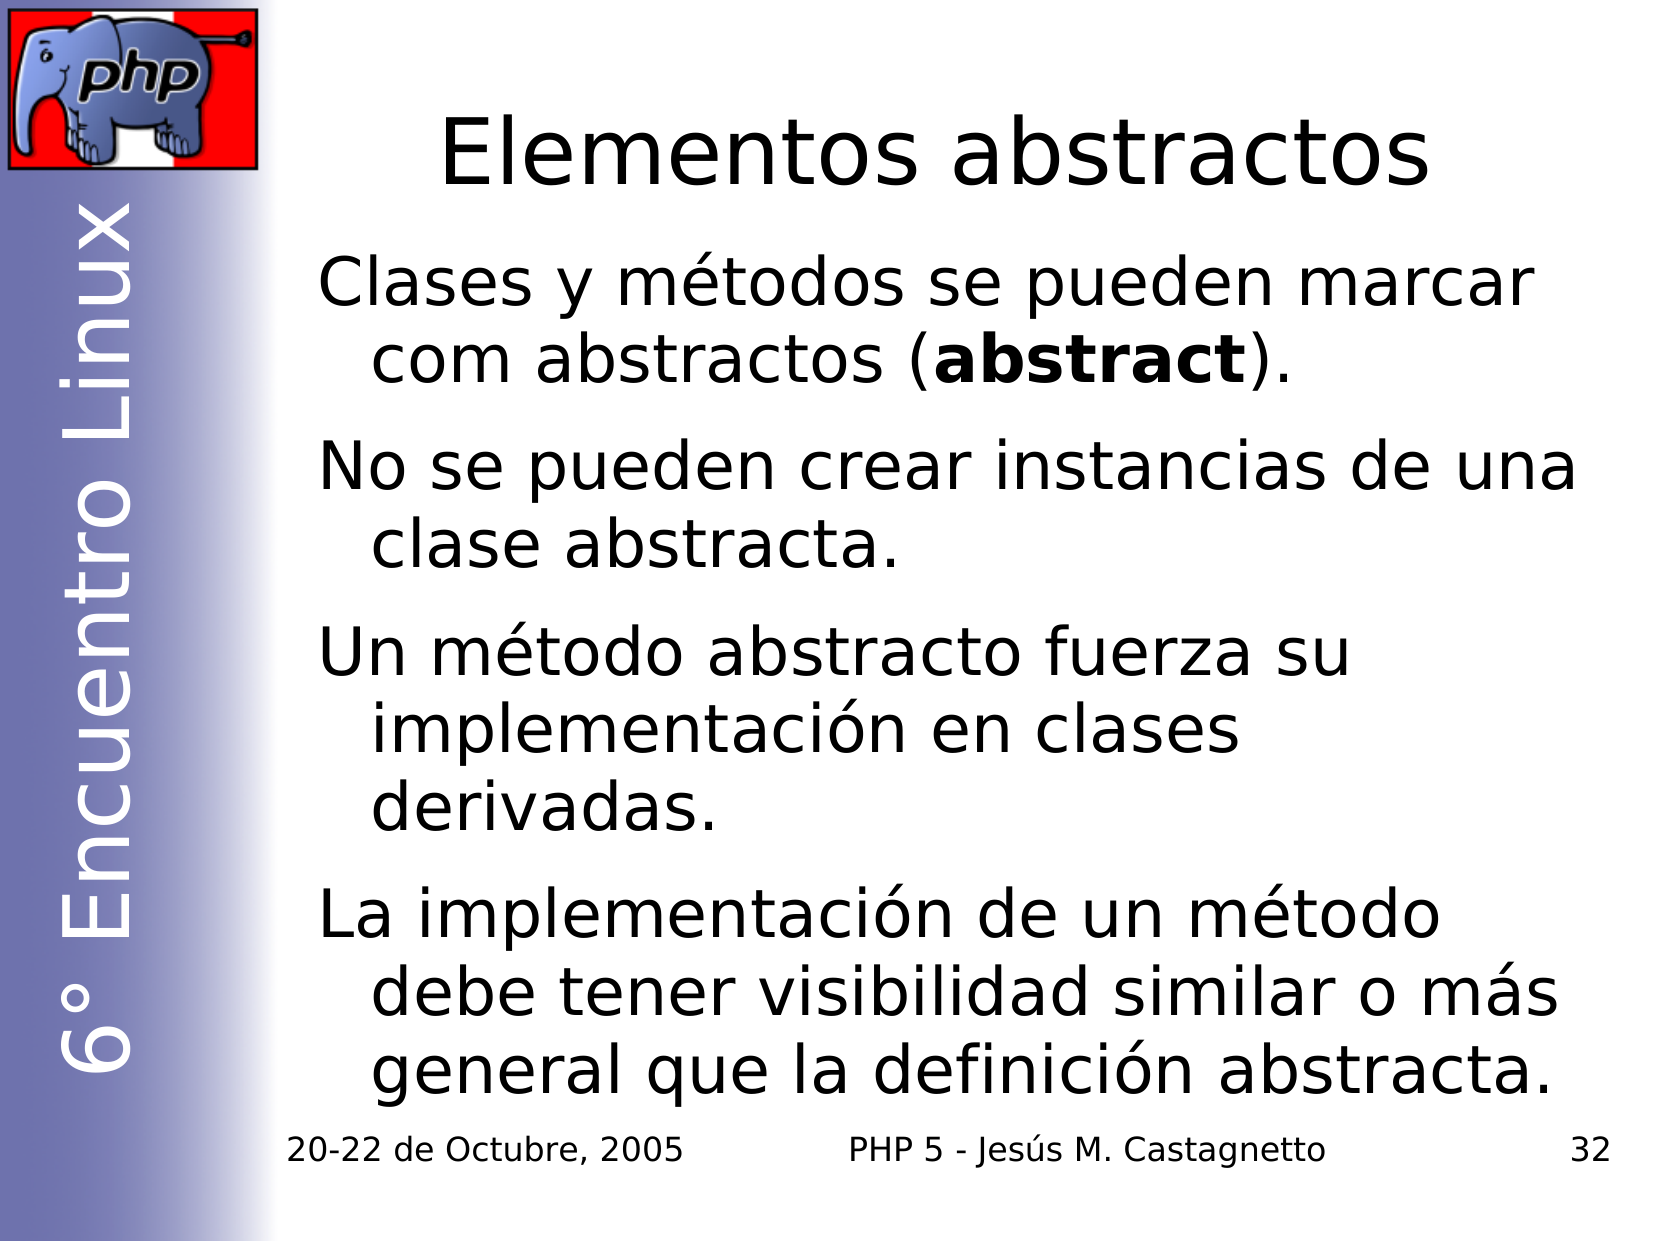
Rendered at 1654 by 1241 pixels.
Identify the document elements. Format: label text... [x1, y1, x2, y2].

title Elementos abstractos [300, 49, 1571, 242]
picture [0, 0, 1654, 1241]
list Clases y métodos se pueden marcar com abstractos (abstract). No se pueden crear instancias de una clase abstracta. Un método abstracto fuerza su implementación en clases derivadas. La implementación de un método debe tener visibilidad similar o más general que la definición abstracta. [300, 242, 1613, 1110]
